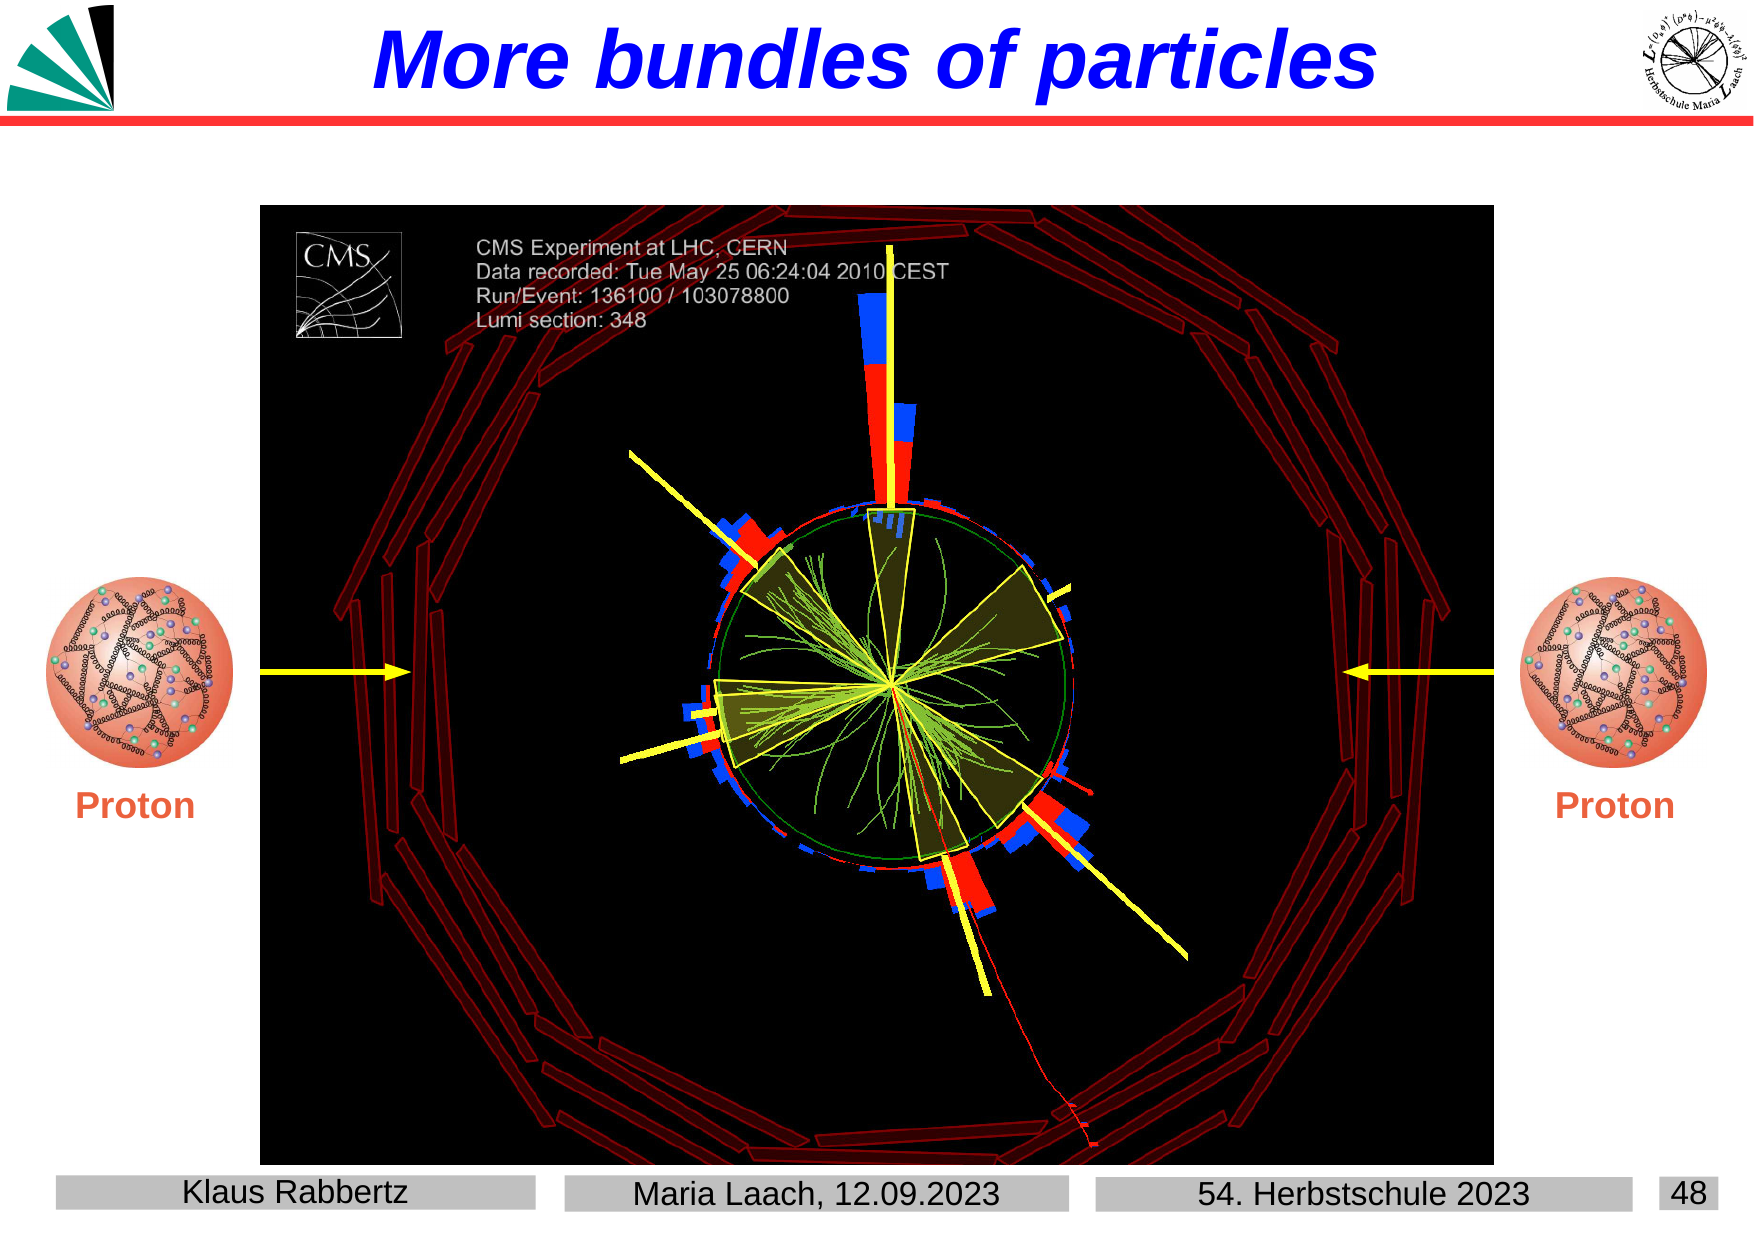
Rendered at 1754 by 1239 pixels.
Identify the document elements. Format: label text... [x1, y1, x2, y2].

picture [1643, 10, 1747, 110]
picture [1520, 577, 1707, 768]
picture [46, 577, 233, 768]
picture [260, 205, 1494, 1165]
text_box Proton [63, 778, 208, 841]
picture [7, 5, 114, 112]
title More bundles of particles [193, 5, 1560, 113]
text_box Proton [1543, 778, 1688, 841]
